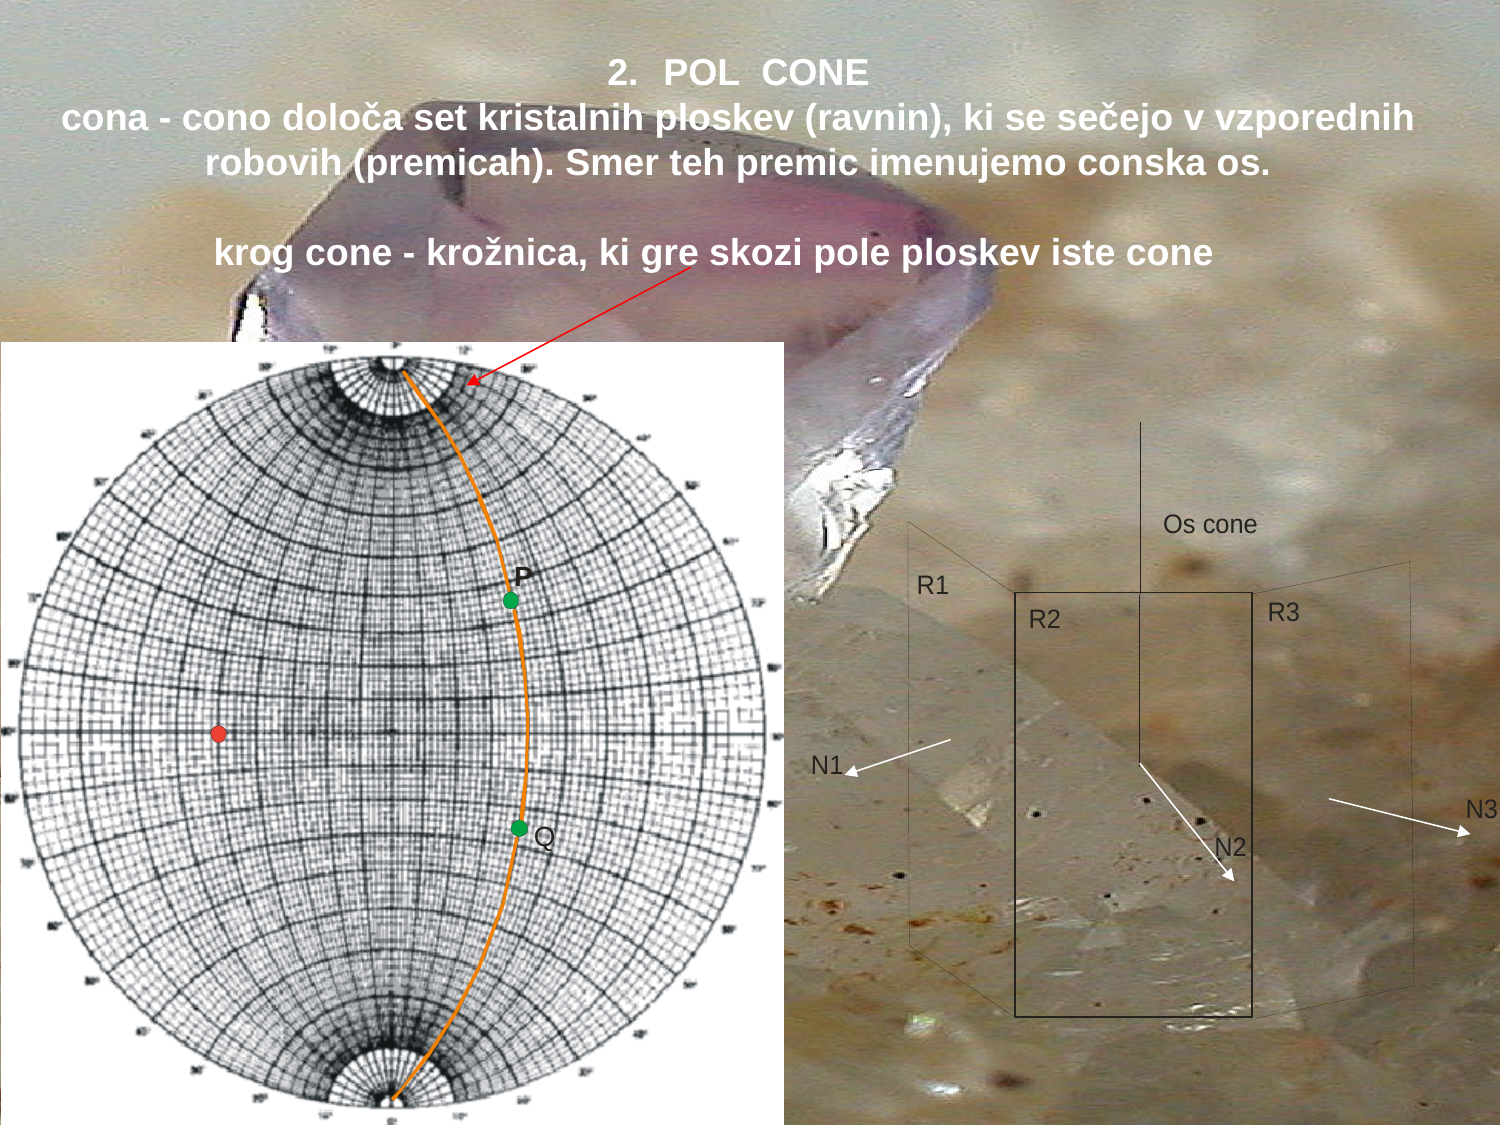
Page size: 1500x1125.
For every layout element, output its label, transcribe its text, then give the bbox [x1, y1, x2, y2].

chart [809, 420, 1500, 1023]
chart [0, 339, 786, 1125]
picture [0, 0, 1500, 1125]
text_box POL CONE cona - cono določa set kristalnih ploskev (ravnin), ki se sečejo v vzporednih robovih (premicah). Smer teh premic imenujemo conska os. krog cone - krožnica, ki gre skozi pole ploskev iste cone [41, 40, 1436, 281]
